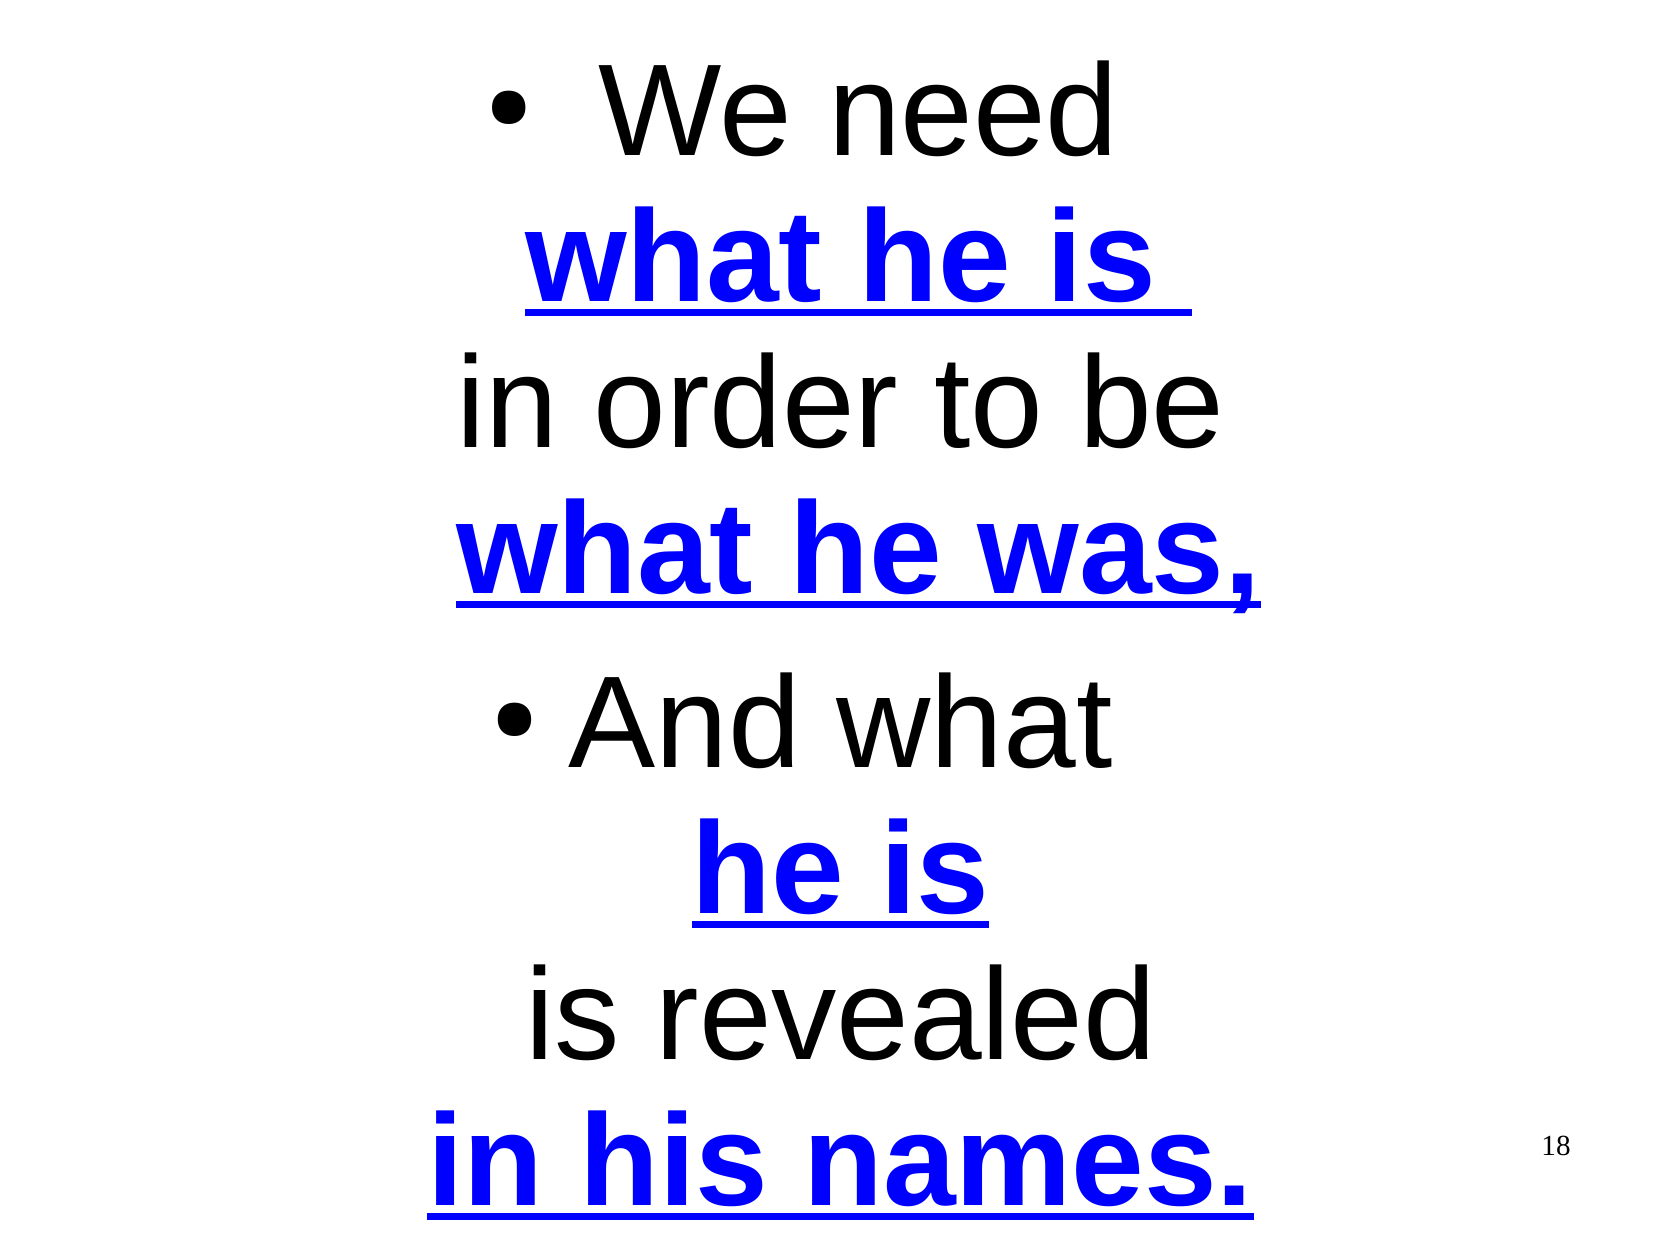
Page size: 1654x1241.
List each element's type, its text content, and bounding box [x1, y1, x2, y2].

list We need what he is in order to be what he was, And what he is is revealed in his names. [37, 37, 1613, 1238]
